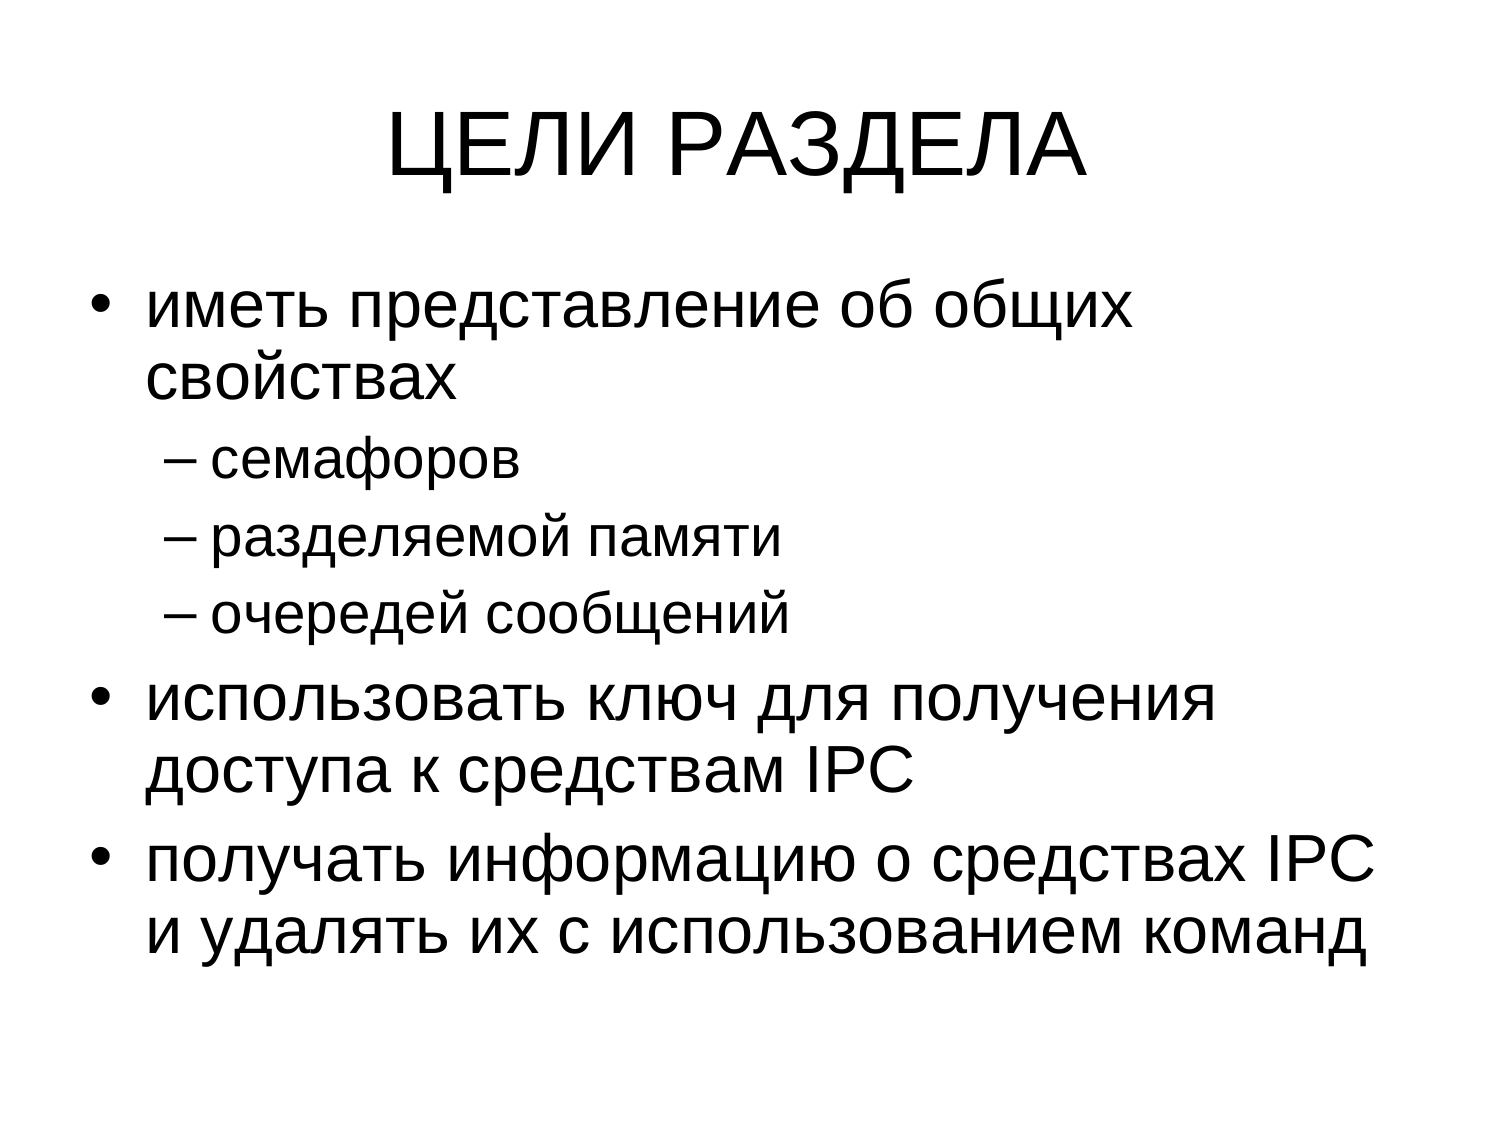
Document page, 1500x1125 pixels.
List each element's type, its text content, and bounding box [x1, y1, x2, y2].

title ЦЕЛИ РАЗДЕЛА [75, 45, 1426, 233]
list иметь представление об общих свойствах семафоров разделяемой памяти очередей сообщений использовать ключ для получения доступа к средствам IPC получать информацию о средствах IPC и удалять их с использованием команд [75, 262, 1426, 1005]
